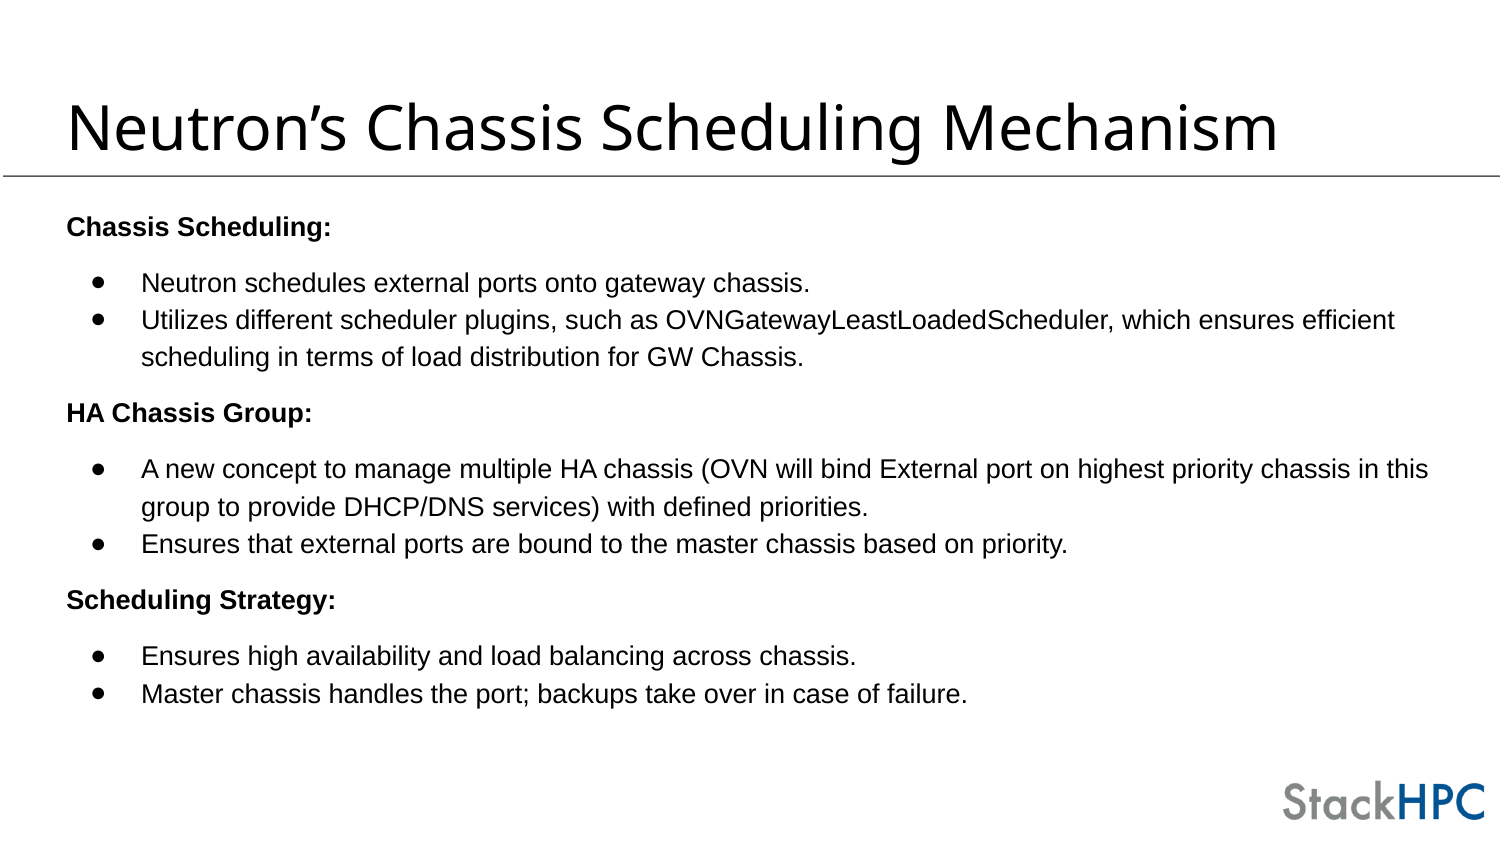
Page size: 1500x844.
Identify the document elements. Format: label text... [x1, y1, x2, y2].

picture [1279, 769, 1488, 834]
title Neutron’s Chassis Scheduling Mechanism [51, 72, 1449, 167]
list Chassis Scheduling: Neutron schedules external ports onto gateway chassis. Utilizes different scheduler plugins, such as OVNGatewayLeastLoadedScheduler, which ensures efficient scheduling in terms of load distribution for GW Chassis. HA Chassis Group: A new concept to manage multiple HA chassis (OVN will bind External port on highest priority chassis in this group to provide DHCP/DNS services) with defined priorities. Ensures that external ports are bound to the master chassis based on priority. Scheduling Strategy: Ensures high availability and load balancing across chassis. Master chassis handles the port; backups take over in case of failure. [51, 189, 1449, 750]
